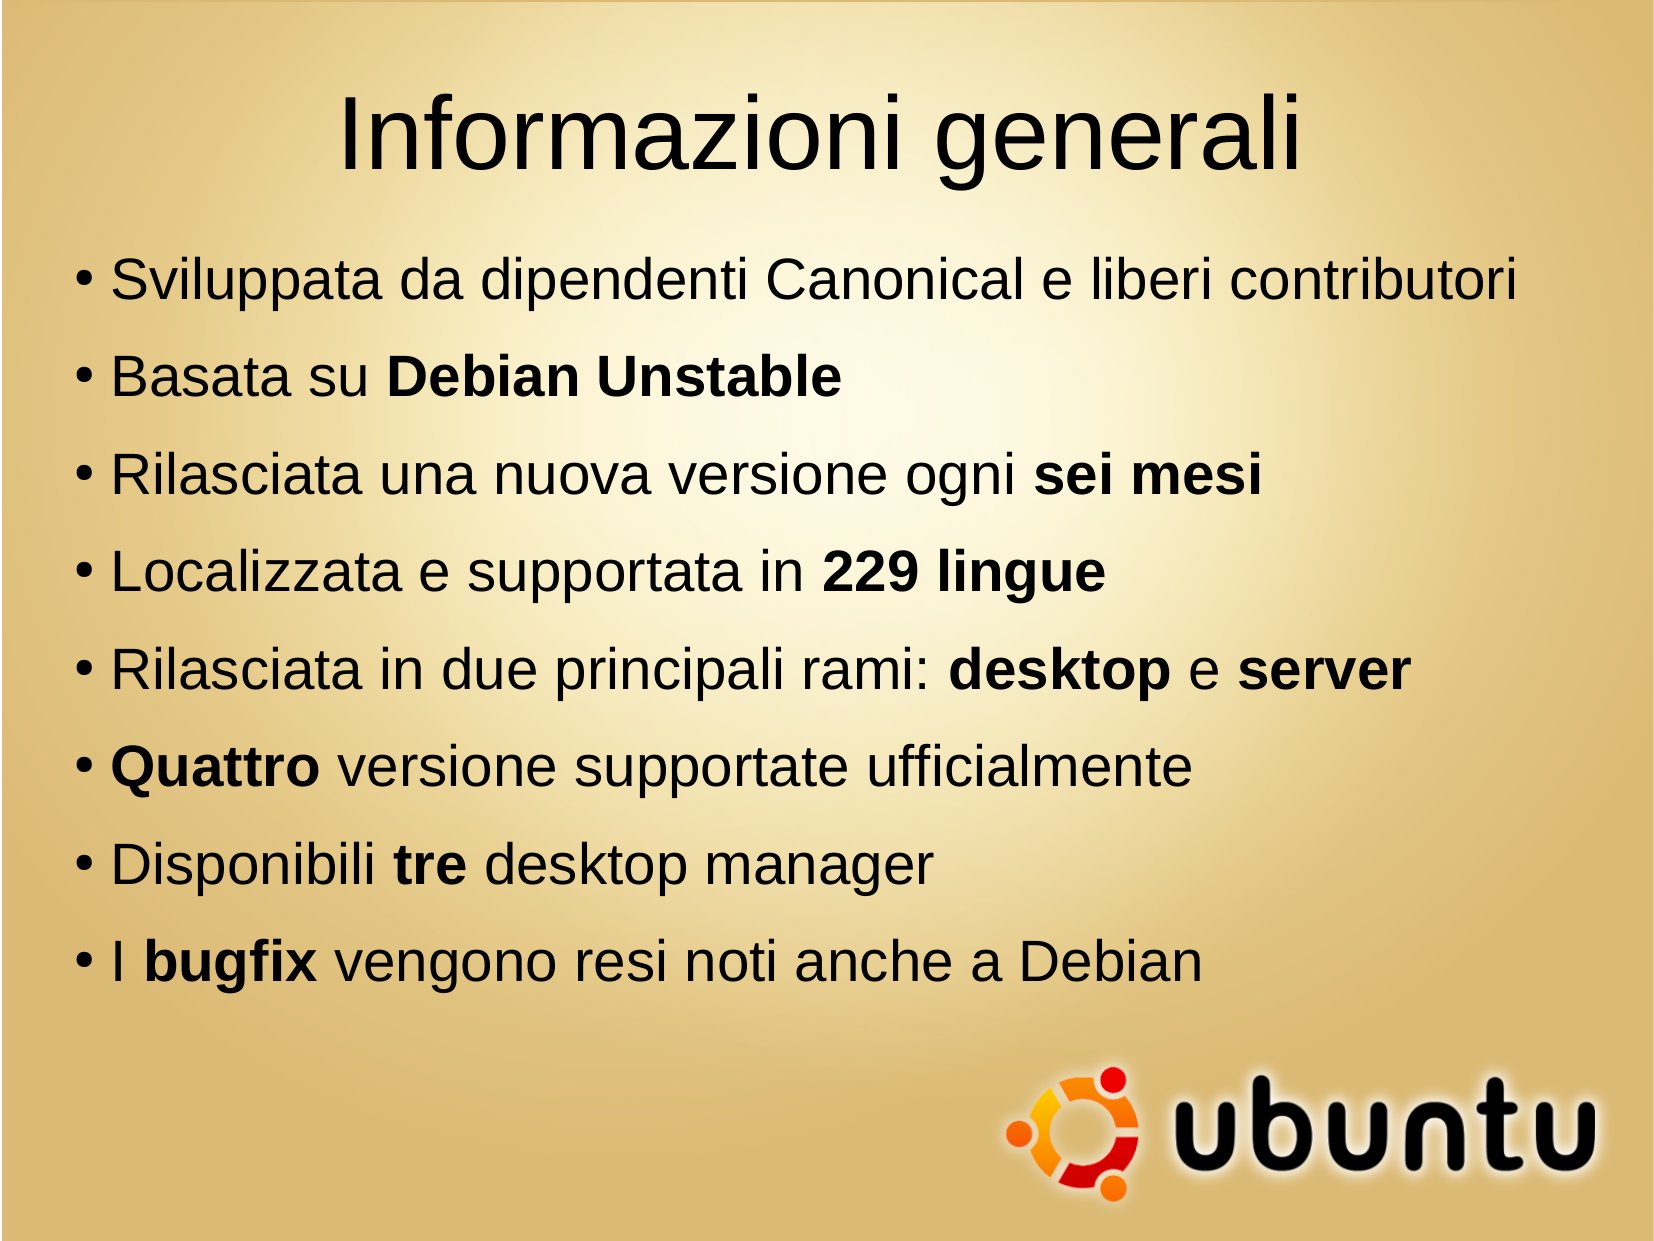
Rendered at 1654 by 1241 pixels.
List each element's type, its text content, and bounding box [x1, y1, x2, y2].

picture [2, 0, 1654, 1241]
text_box Sviluppata da dipendenti Canonical e liberi contributori Basata su Debian Unstable Rilasciata una nuova versione ogni sei mesi Localizzata e supportata in 229 lingue Rilasciata in due principali rami: desktop e server Quattro versione supportate ufficialmente Disponibili tre desktop manager I bugfix vengono resi noti anche a Debian [59, 206, 1595, 1085]
title Informazioni generali [76, 29, 1565, 206]
